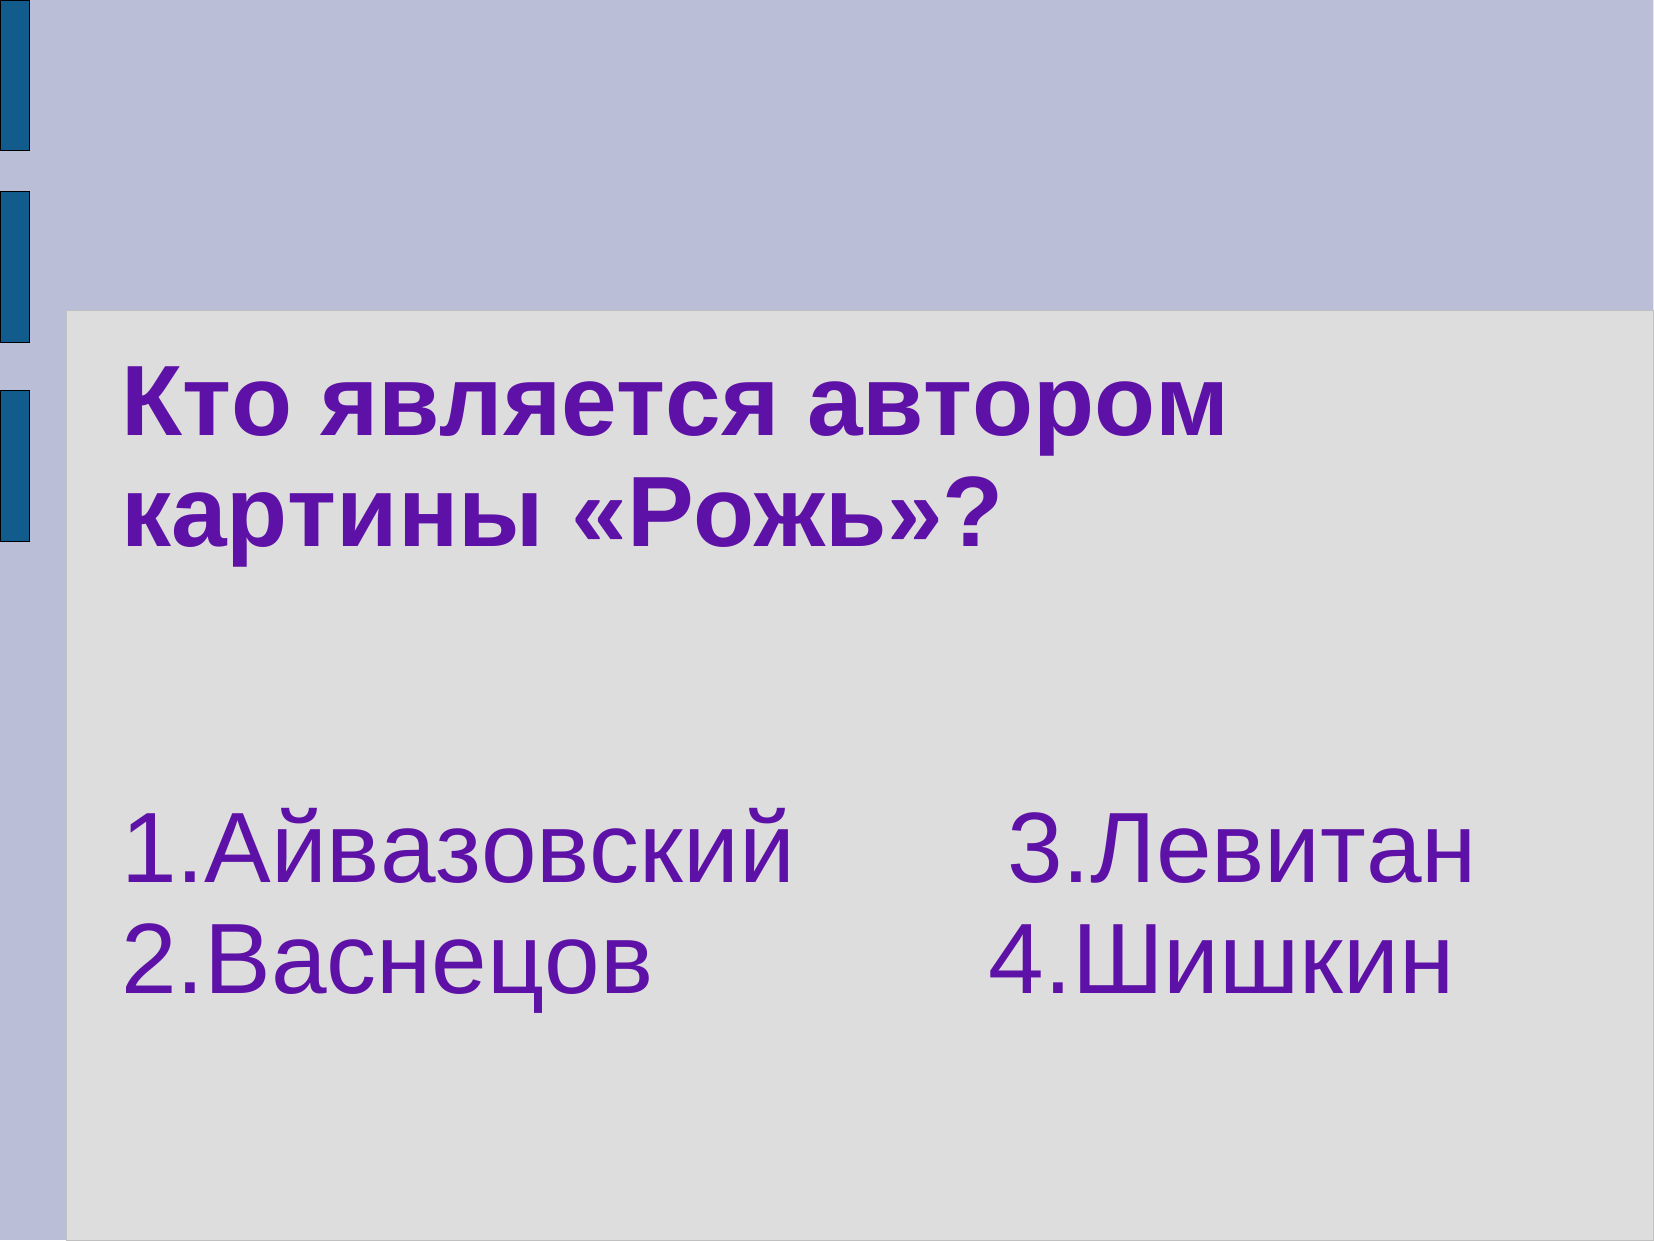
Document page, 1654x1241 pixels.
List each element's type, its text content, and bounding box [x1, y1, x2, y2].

list Кто является автором картины «Рожь»? 1.Айвазовский 3.Левитан 2.Васнецов 4.Шишкин [121, 344, 1534, 1127]
